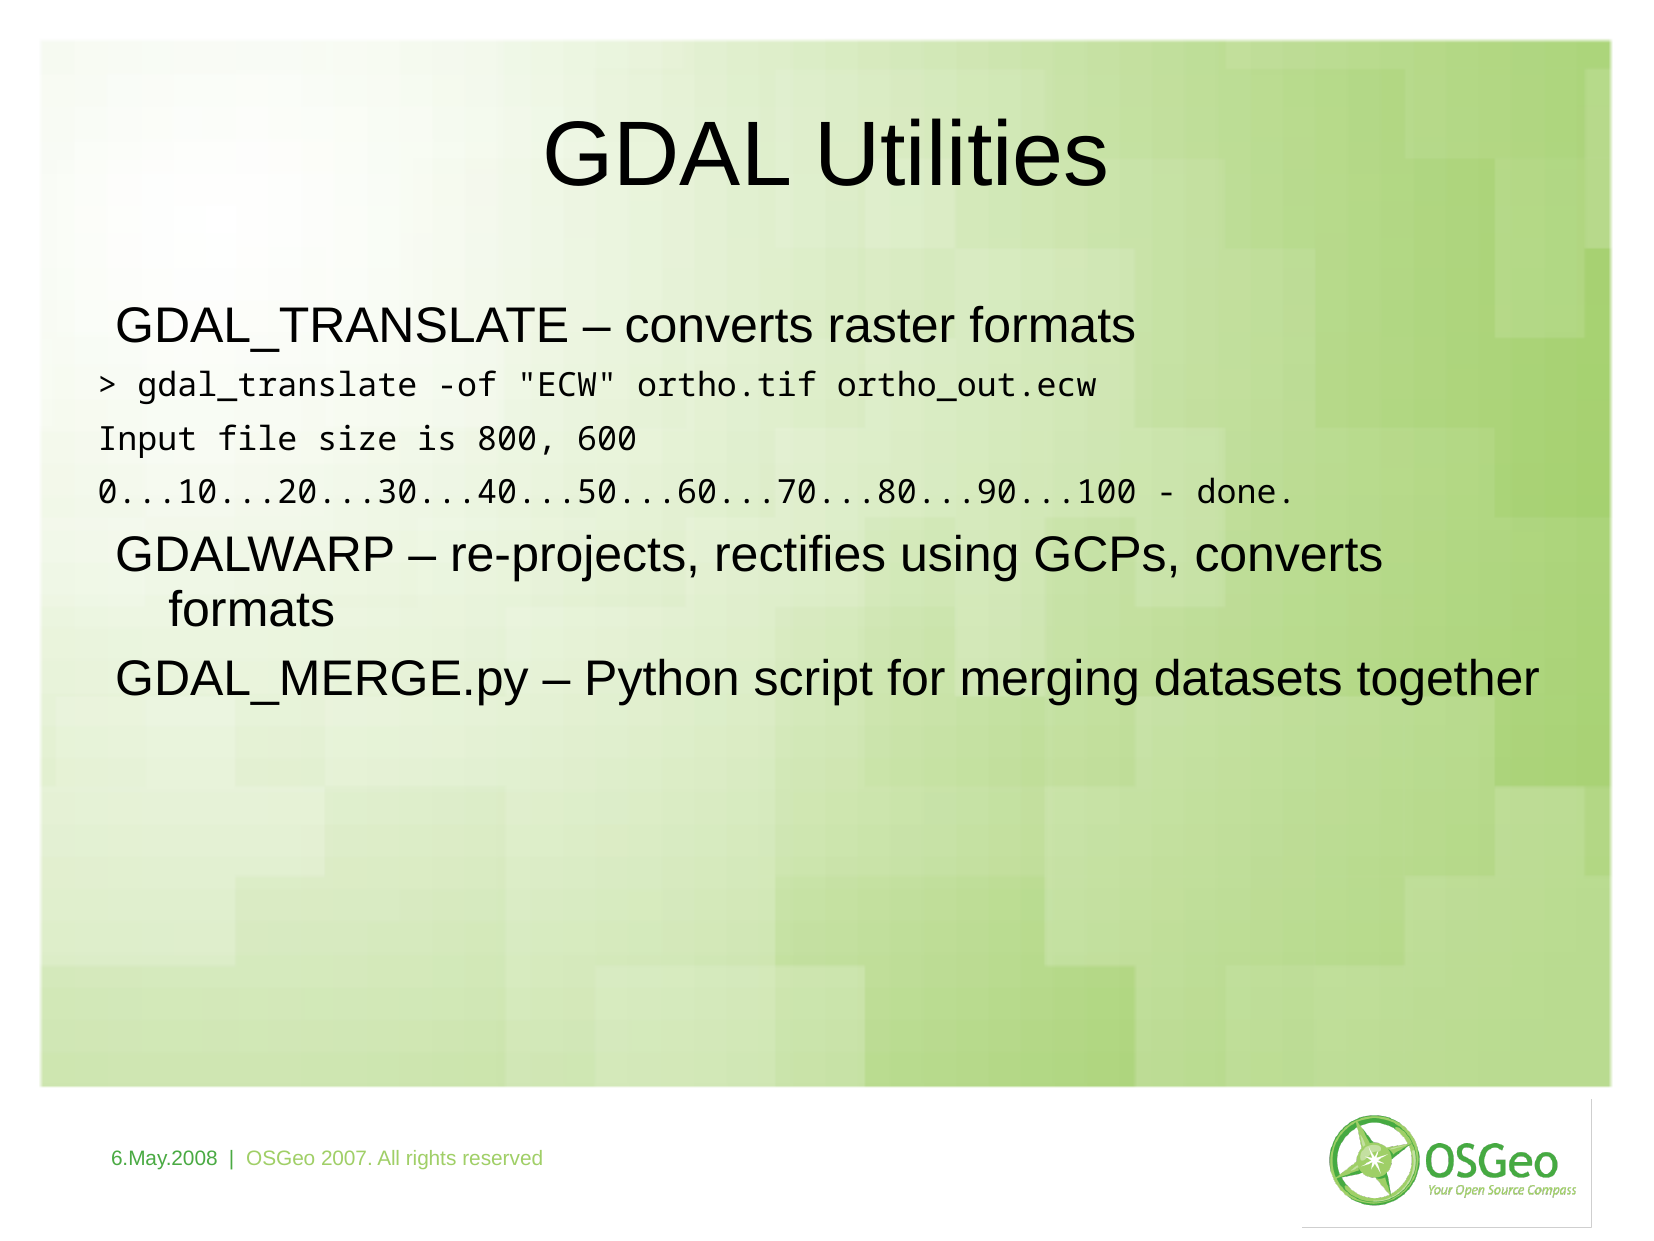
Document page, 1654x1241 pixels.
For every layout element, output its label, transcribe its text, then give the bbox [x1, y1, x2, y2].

list GDAL_TRANSLATE – converts raster formats > gdal_translate -of "ECW" ortho.tif ortho_out.ecw Input file size is 800, 600 0...10...20...30...40...50...60...70...80...90...100 - done. GDALWARP – re-projects, rectifies using GCPs, converts formats GDAL_MERGE.py – Python script for merging datasets together [82, 289, 1571, 1109]
picture [0, 1, 1654, 1239]
title GDAL Utilities [82, 50, 1571, 257]
